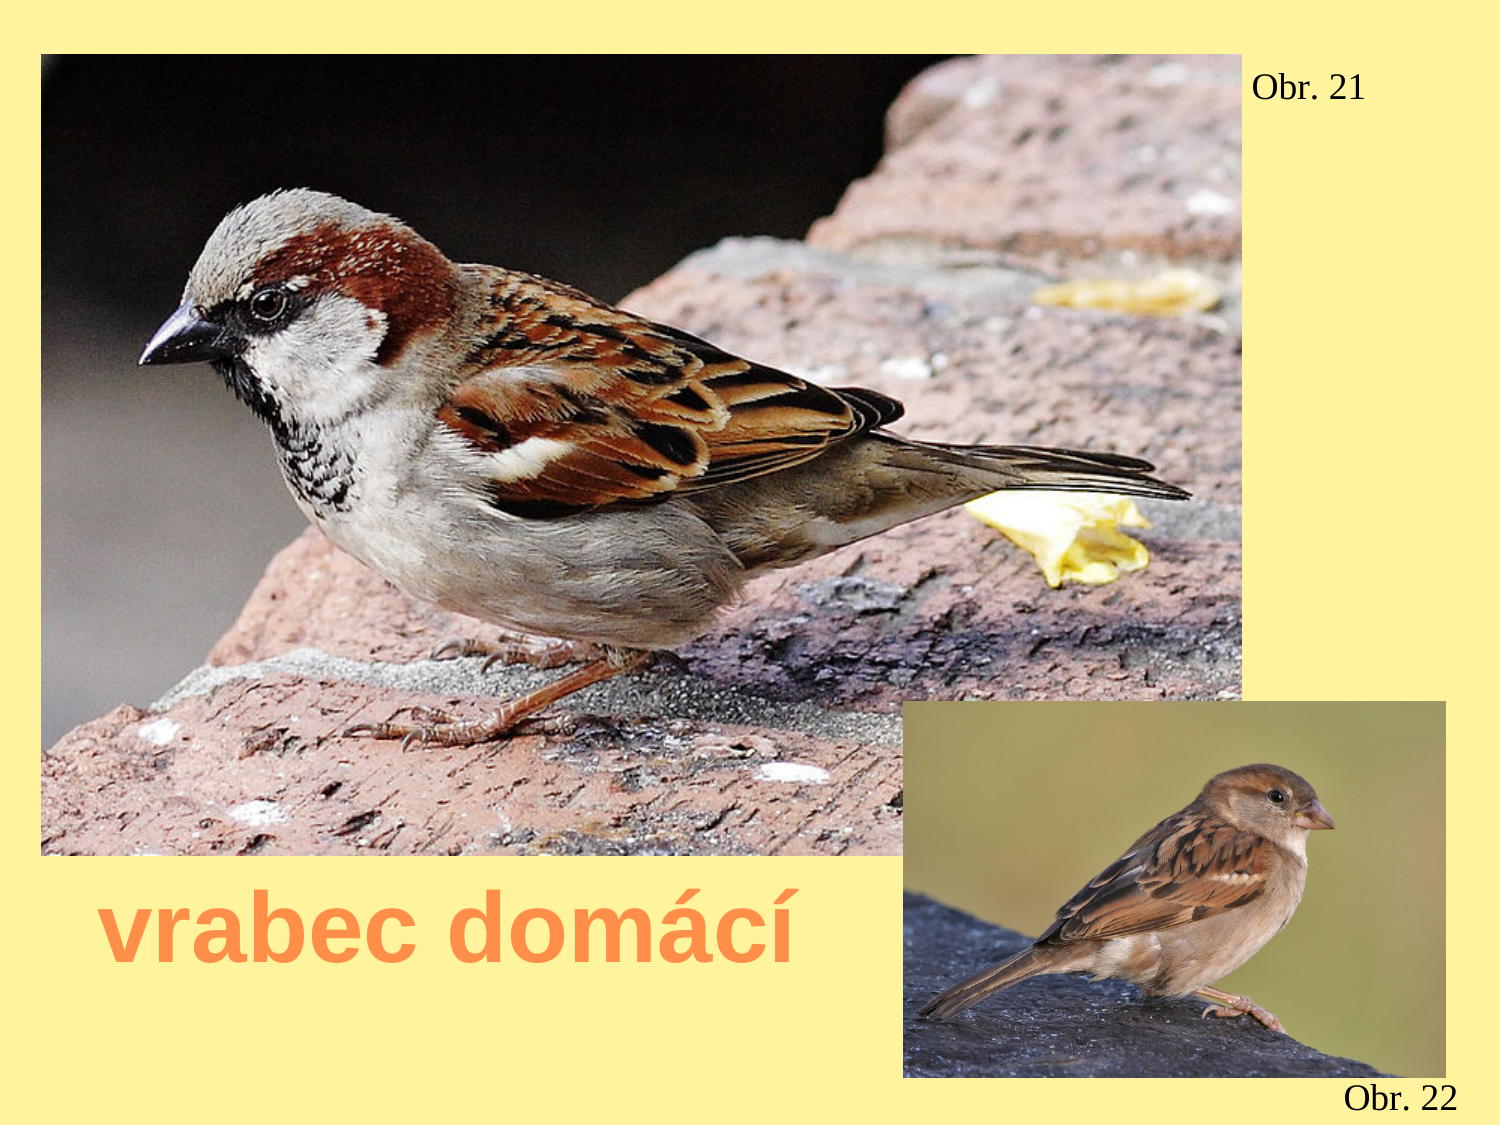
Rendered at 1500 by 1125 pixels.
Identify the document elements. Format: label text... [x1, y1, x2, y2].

text_box Obr. 22 [1328, 1064, 1500, 1125]
title vrabec domácí [82, 856, 903, 991]
text_box Obr. 21 [1198, 54, 1400, 116]
picture [41, 54, 1446, 1078]
